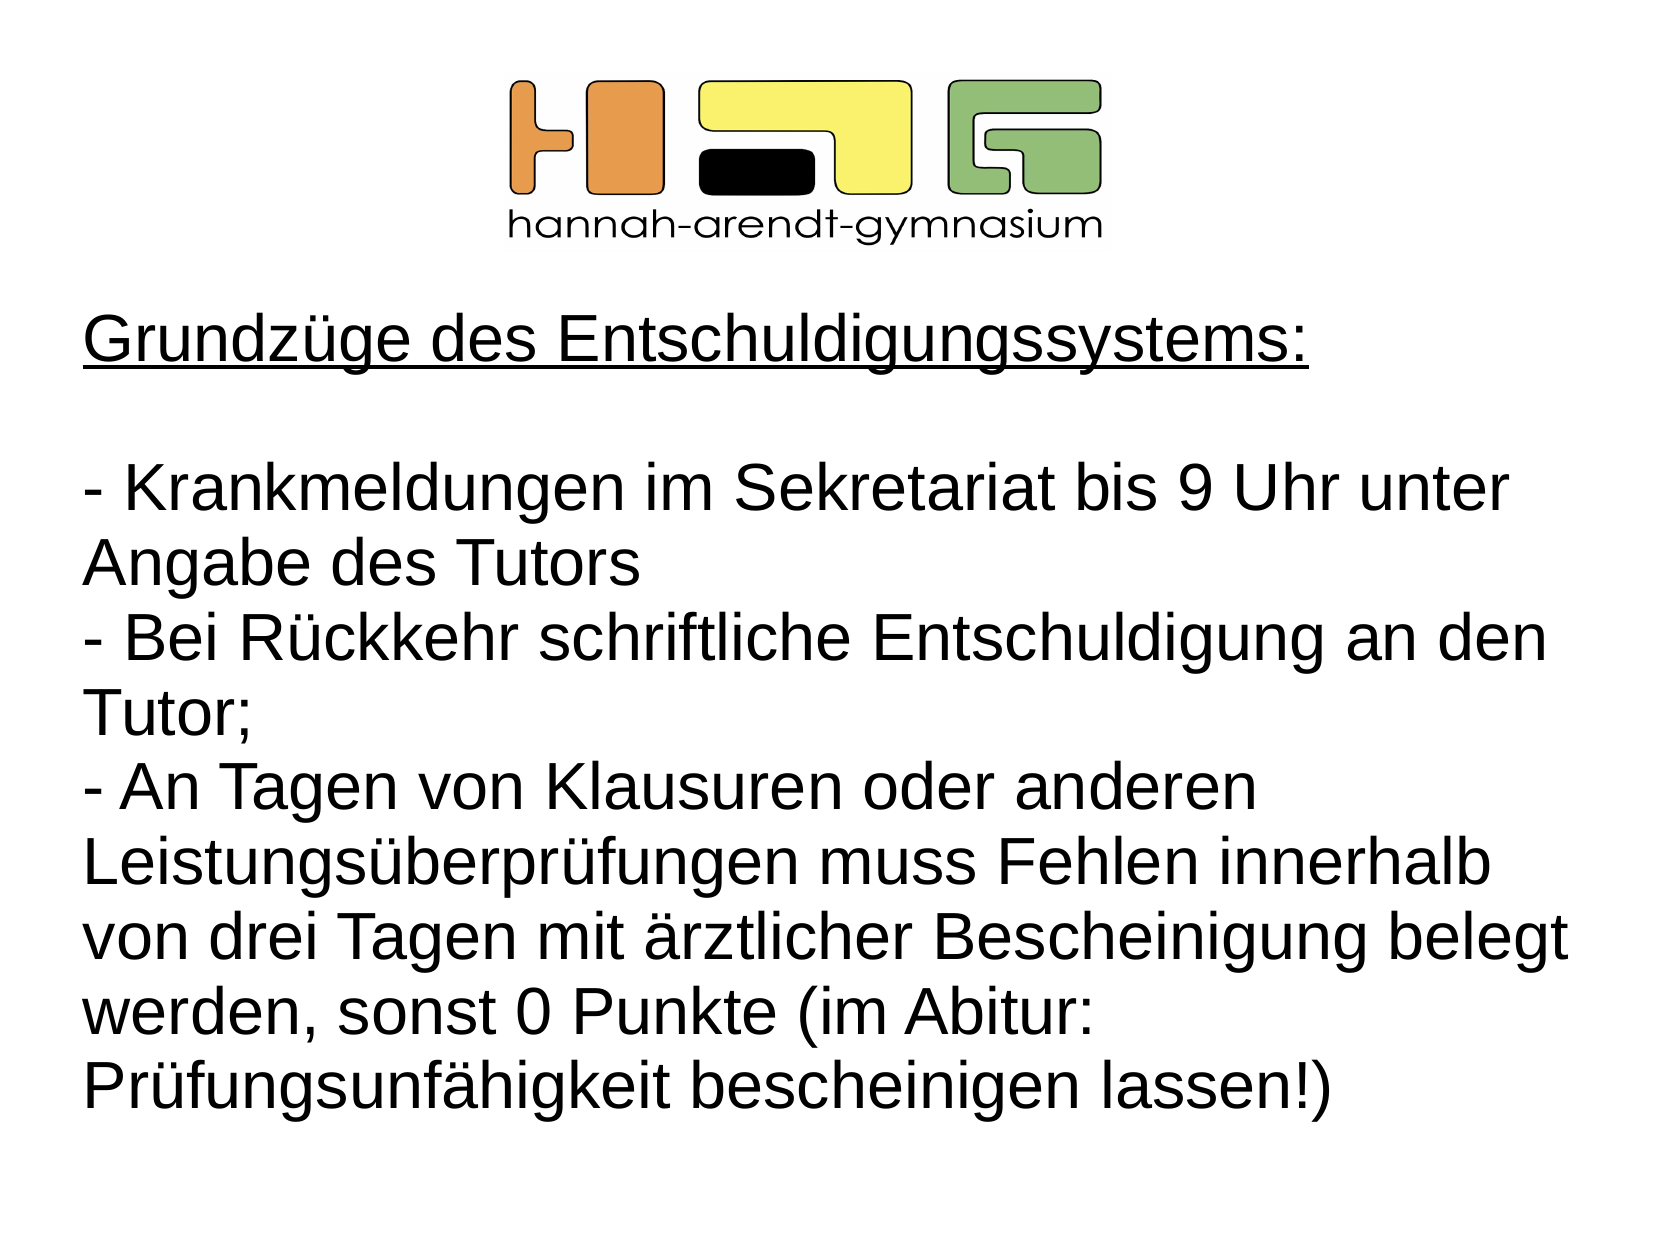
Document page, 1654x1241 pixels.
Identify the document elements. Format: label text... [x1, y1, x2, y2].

title [82, 49, 1571, 257]
text_box Grundzüge des Entschuldigungssystems: - Krankmeldungen im Sekretariat bis 9 Uhr unter Angabe des Tutors - Bei Rückkehr schriftliche Entschuldigung an den Tutor; - An Tagen von Klausuren oder anderen Leistungsüberprüfungen muss Fehlen innerhalb von drei Tagen mit ärztlicher Bescheinigung belegt werden, sonst 0 Punkte (im Abitur: Prüfungsunfähigkeit bescheinigen lassen!) [82, 290, 1571, 1134]
